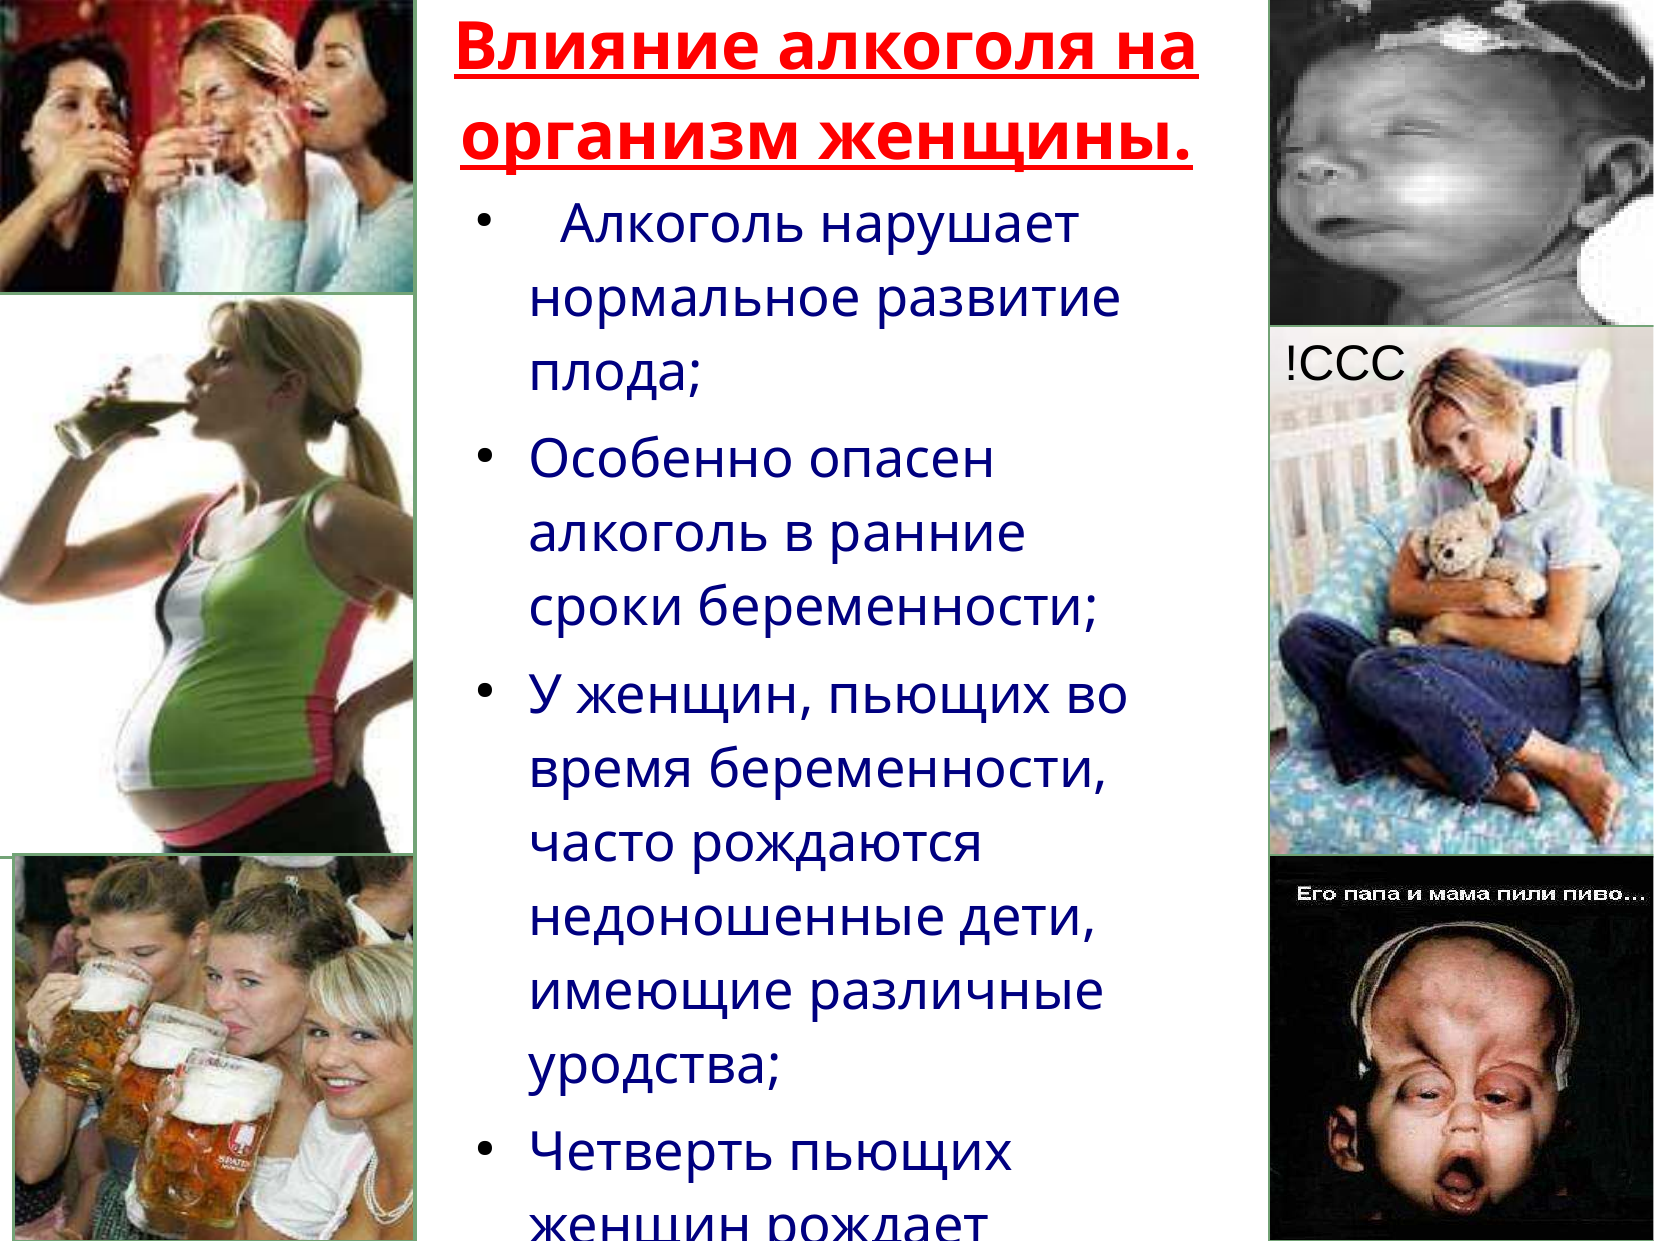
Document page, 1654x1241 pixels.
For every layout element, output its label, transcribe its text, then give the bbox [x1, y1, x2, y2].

picture [1269, 327, 1654, 854]
picture [1269, 0, 1654, 325]
picture [0, 295, 414, 857]
picture [14, 856, 414, 1241]
picture [1269, 856, 1654, 1241]
picture [0, 0, 414, 292]
title Влияние алкоголя на организм женщины. [417, 0, 1241, 178]
list --Алкоголь нарушает нормальное развитие плода; Особенно опасен алкоголь в ранние сроки беременности; У женщин, пьющих во время беременности, часто рождаются недоношенные дети, имеющие различные уродства; Четверть пьющих женщин рождает мертвых детей; [442, 177, 1211, 1211]
